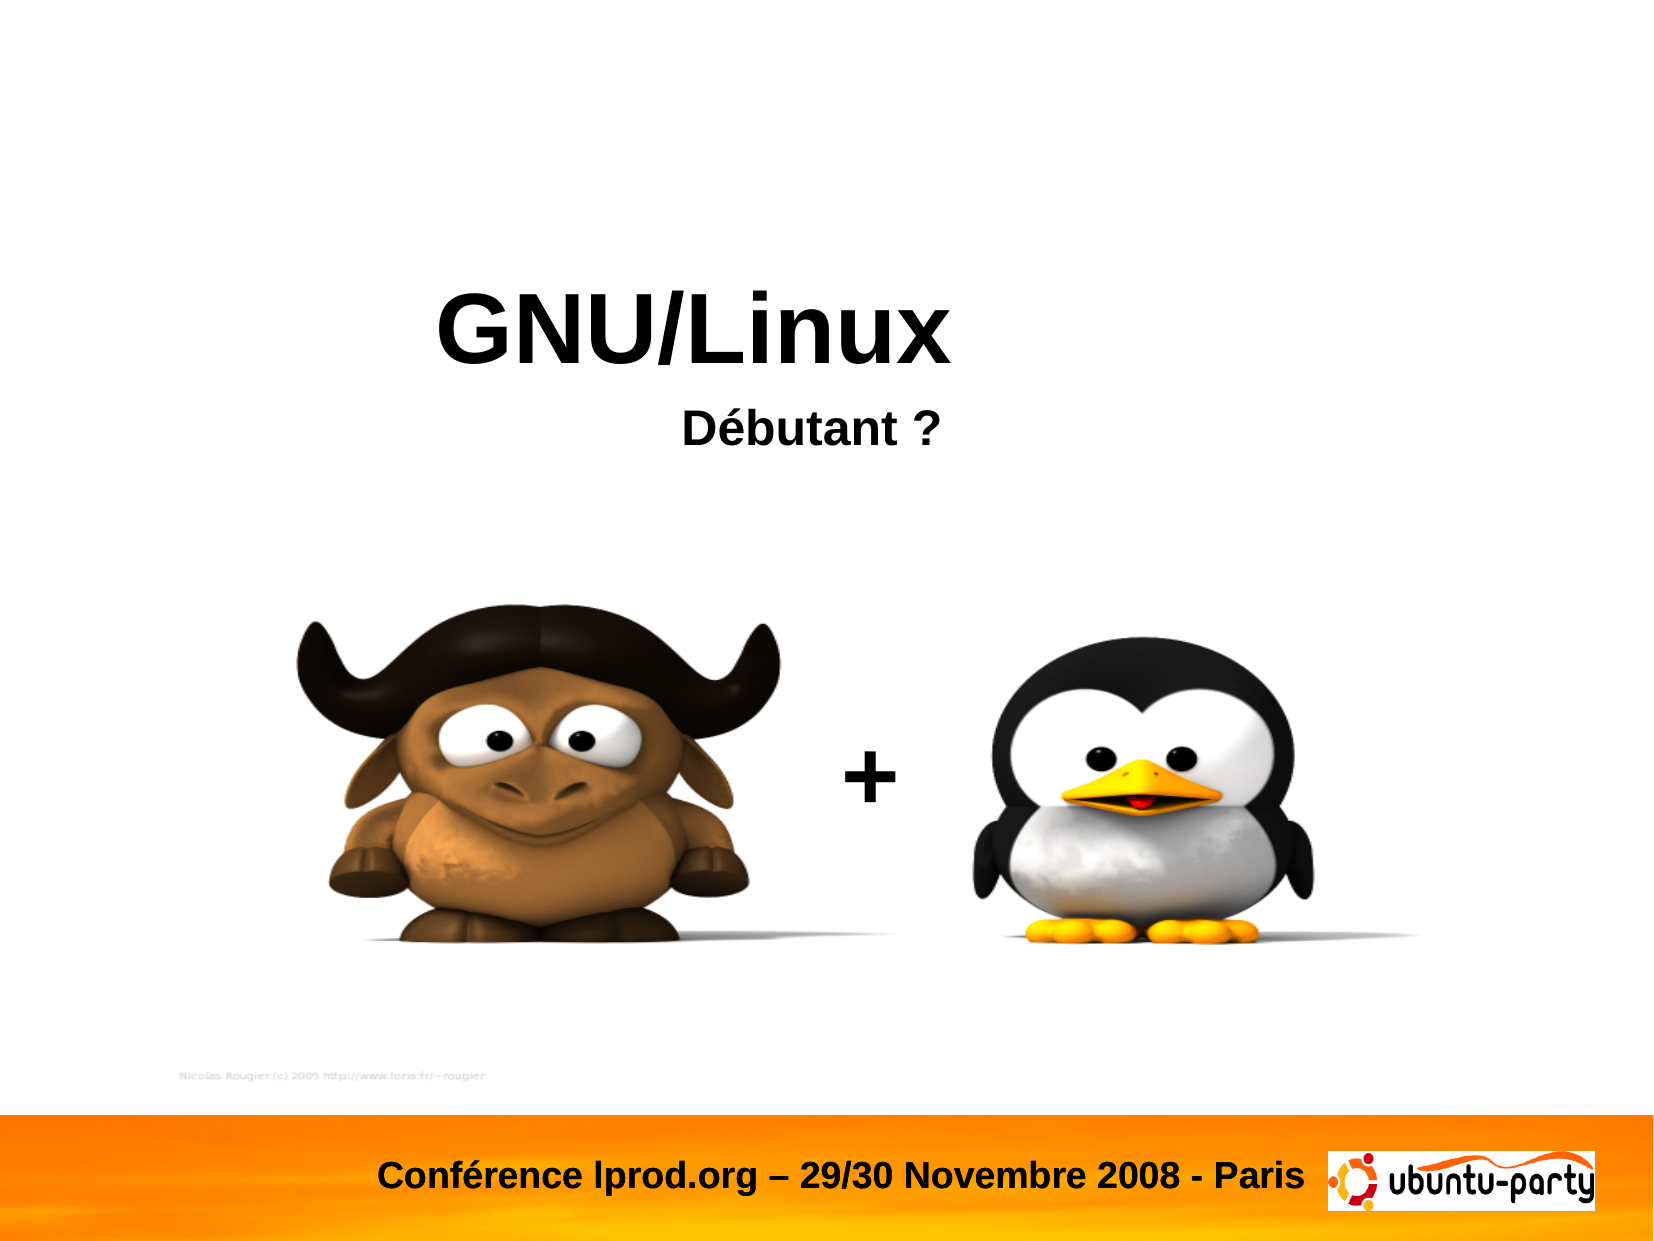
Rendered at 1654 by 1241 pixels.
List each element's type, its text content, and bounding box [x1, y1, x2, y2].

text_box + [324, 712, 1418, 857]
picture [177, 560, 1506, 1082]
picture [0, 1115, 1654, 1241]
text_box Conférence lprod.org – 29/30 Novembre 2008 - Paris [295, 1147, 1388, 1211]
text_box GNU/Linux [147, 265, 1241, 410]
text_box Débutant ? [265, 393, 1359, 473]
